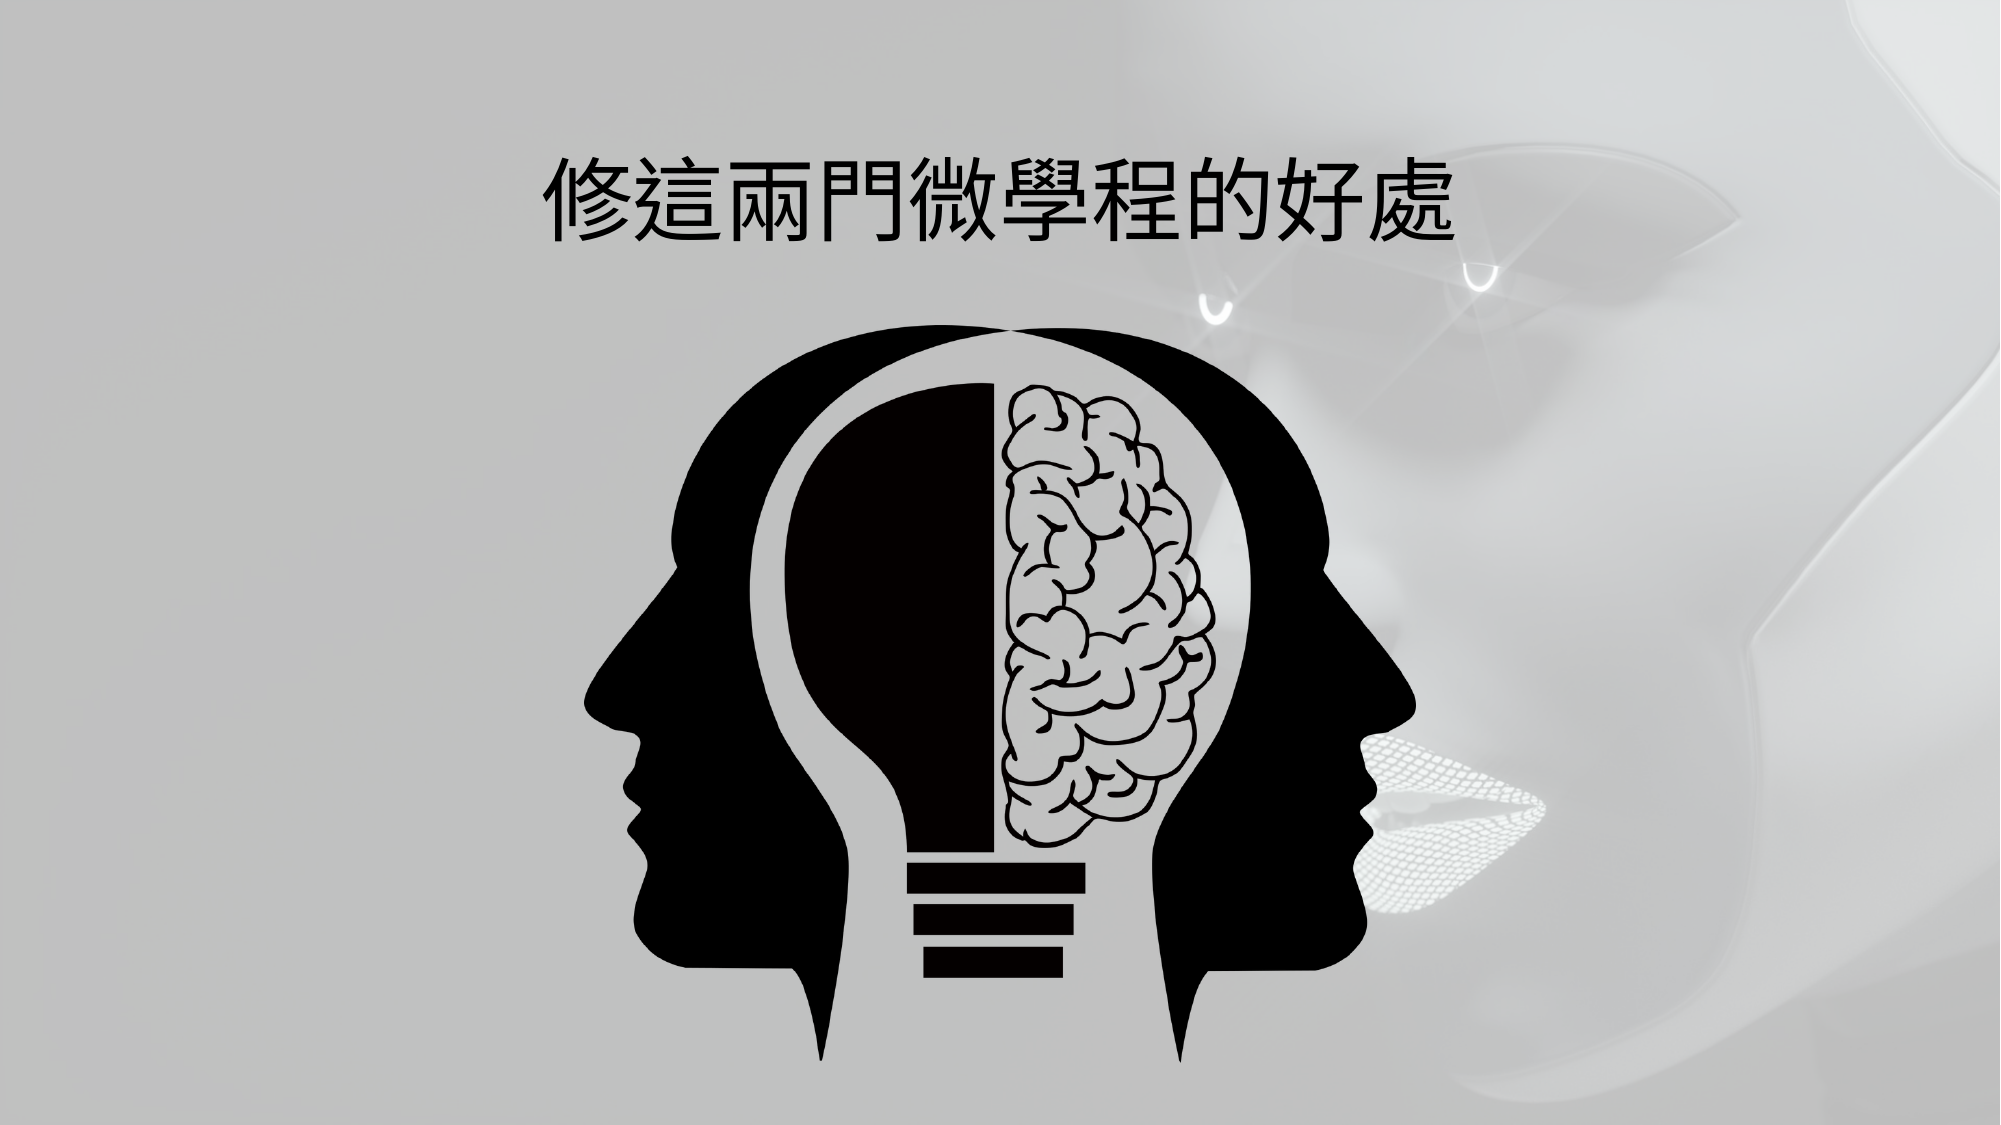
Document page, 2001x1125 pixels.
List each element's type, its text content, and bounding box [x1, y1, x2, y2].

title 修這兩門微學程的好處 [137, 89, 1863, 307]
picture [584, 325, 1416, 1063]
